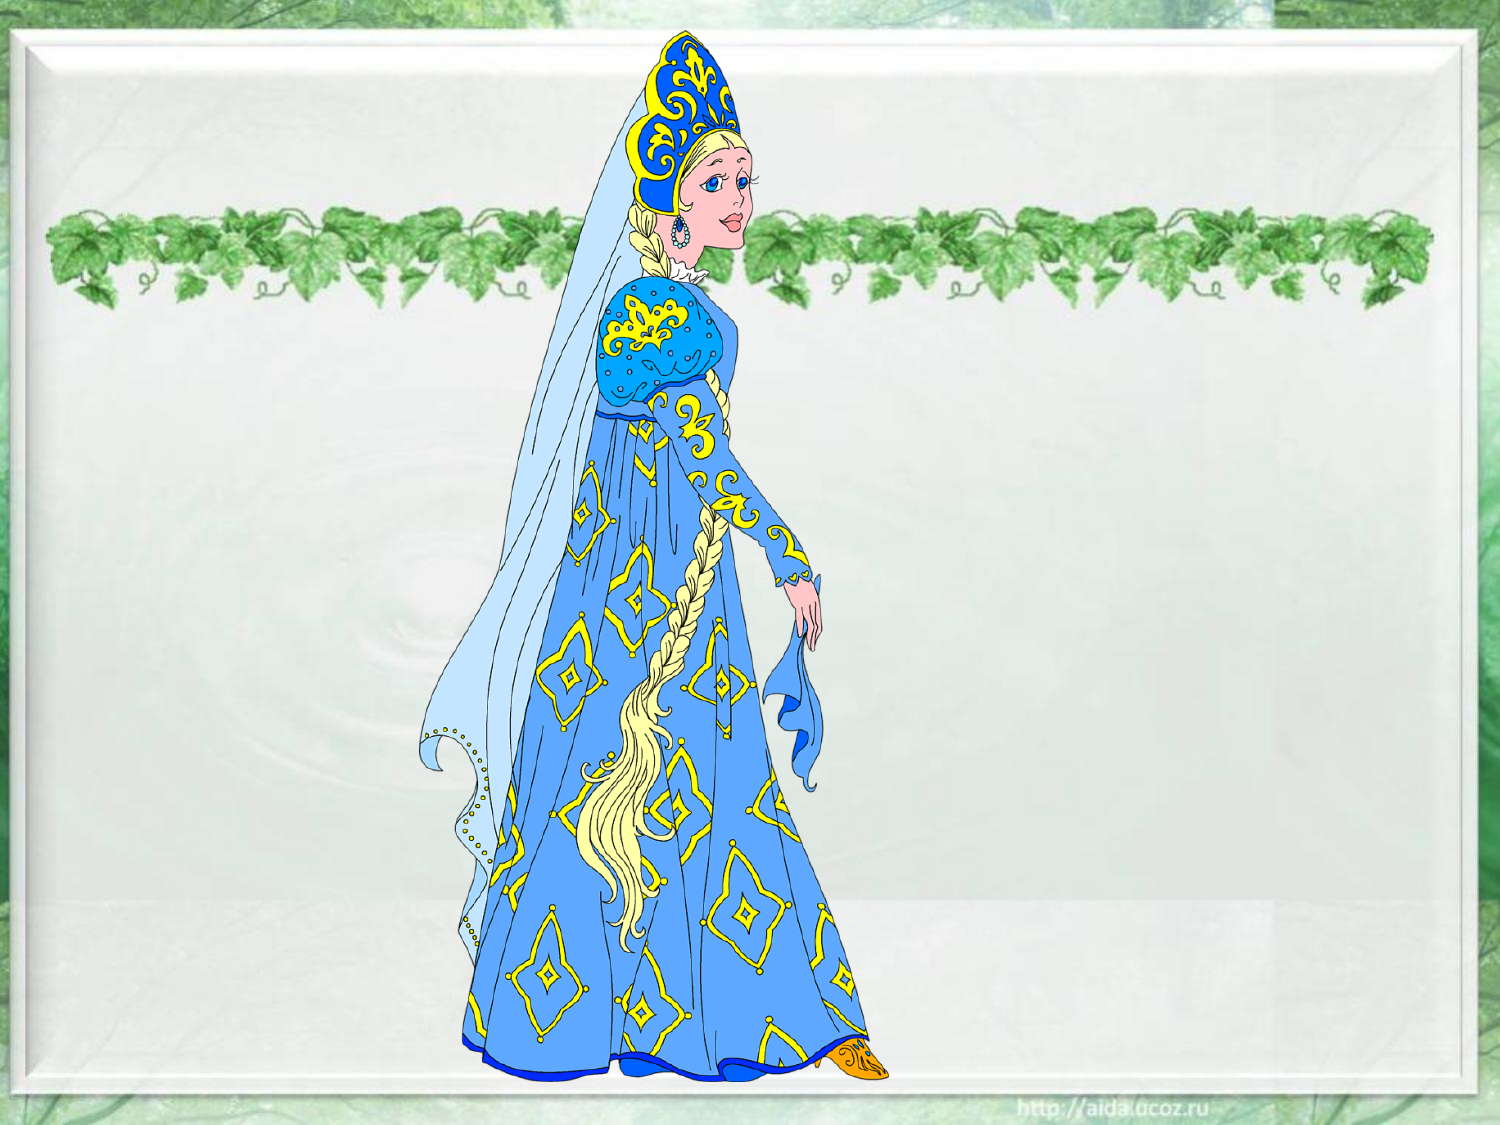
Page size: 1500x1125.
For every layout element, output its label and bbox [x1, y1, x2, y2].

picture [419, 31, 889, 1082]
